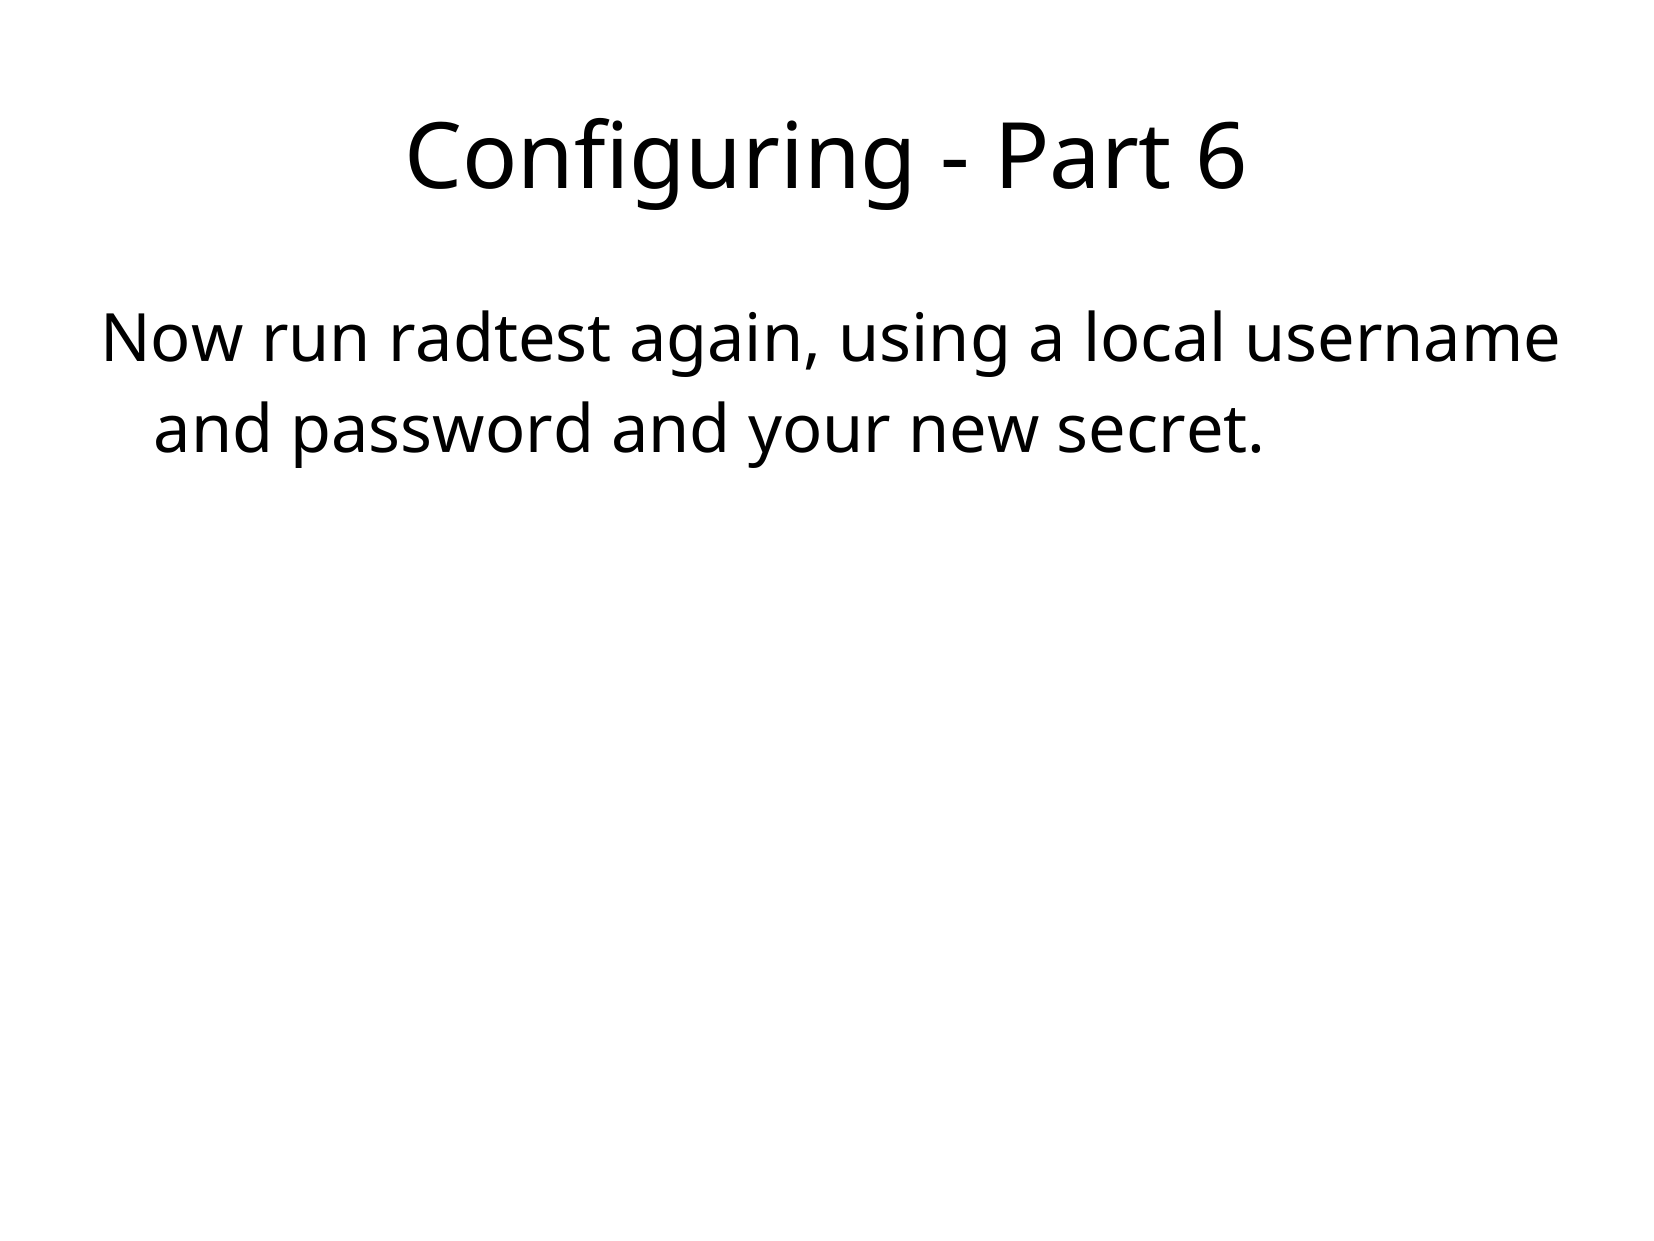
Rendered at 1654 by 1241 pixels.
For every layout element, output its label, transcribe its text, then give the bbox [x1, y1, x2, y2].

title Configuring - Part 6 [82, 49, 1571, 257]
list Now run radtest again, using a local username and password and your new secret. [82, 290, 1571, 1109]
